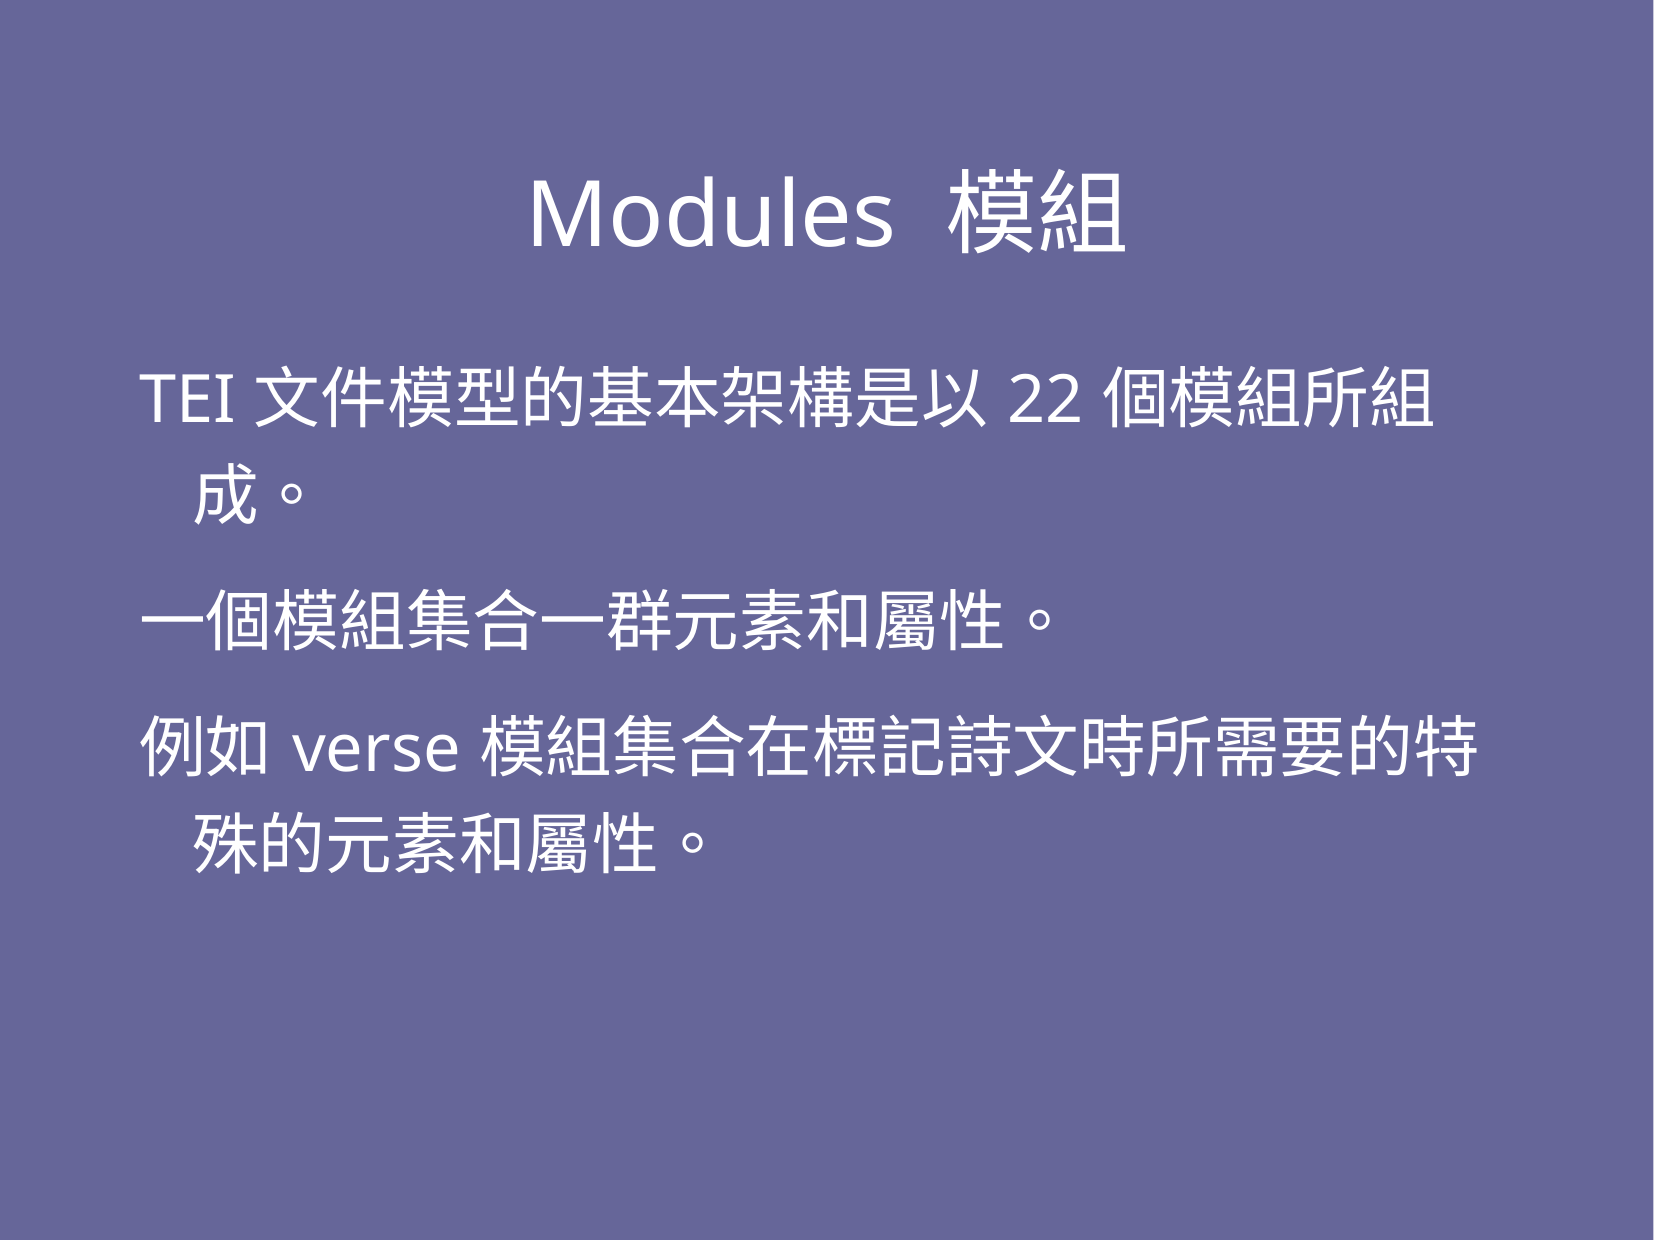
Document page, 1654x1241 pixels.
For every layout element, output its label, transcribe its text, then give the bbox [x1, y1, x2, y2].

list TEI文件模型的基本架構是以22個模組所組成。 一個模組集合一群元素和屬性。 例如verse模組集合在標記詩文時所需要的特殊的元素和屬性。 [121, 344, 1534, 1127]
title Modules 模組 [121, 102, 1534, 310]
